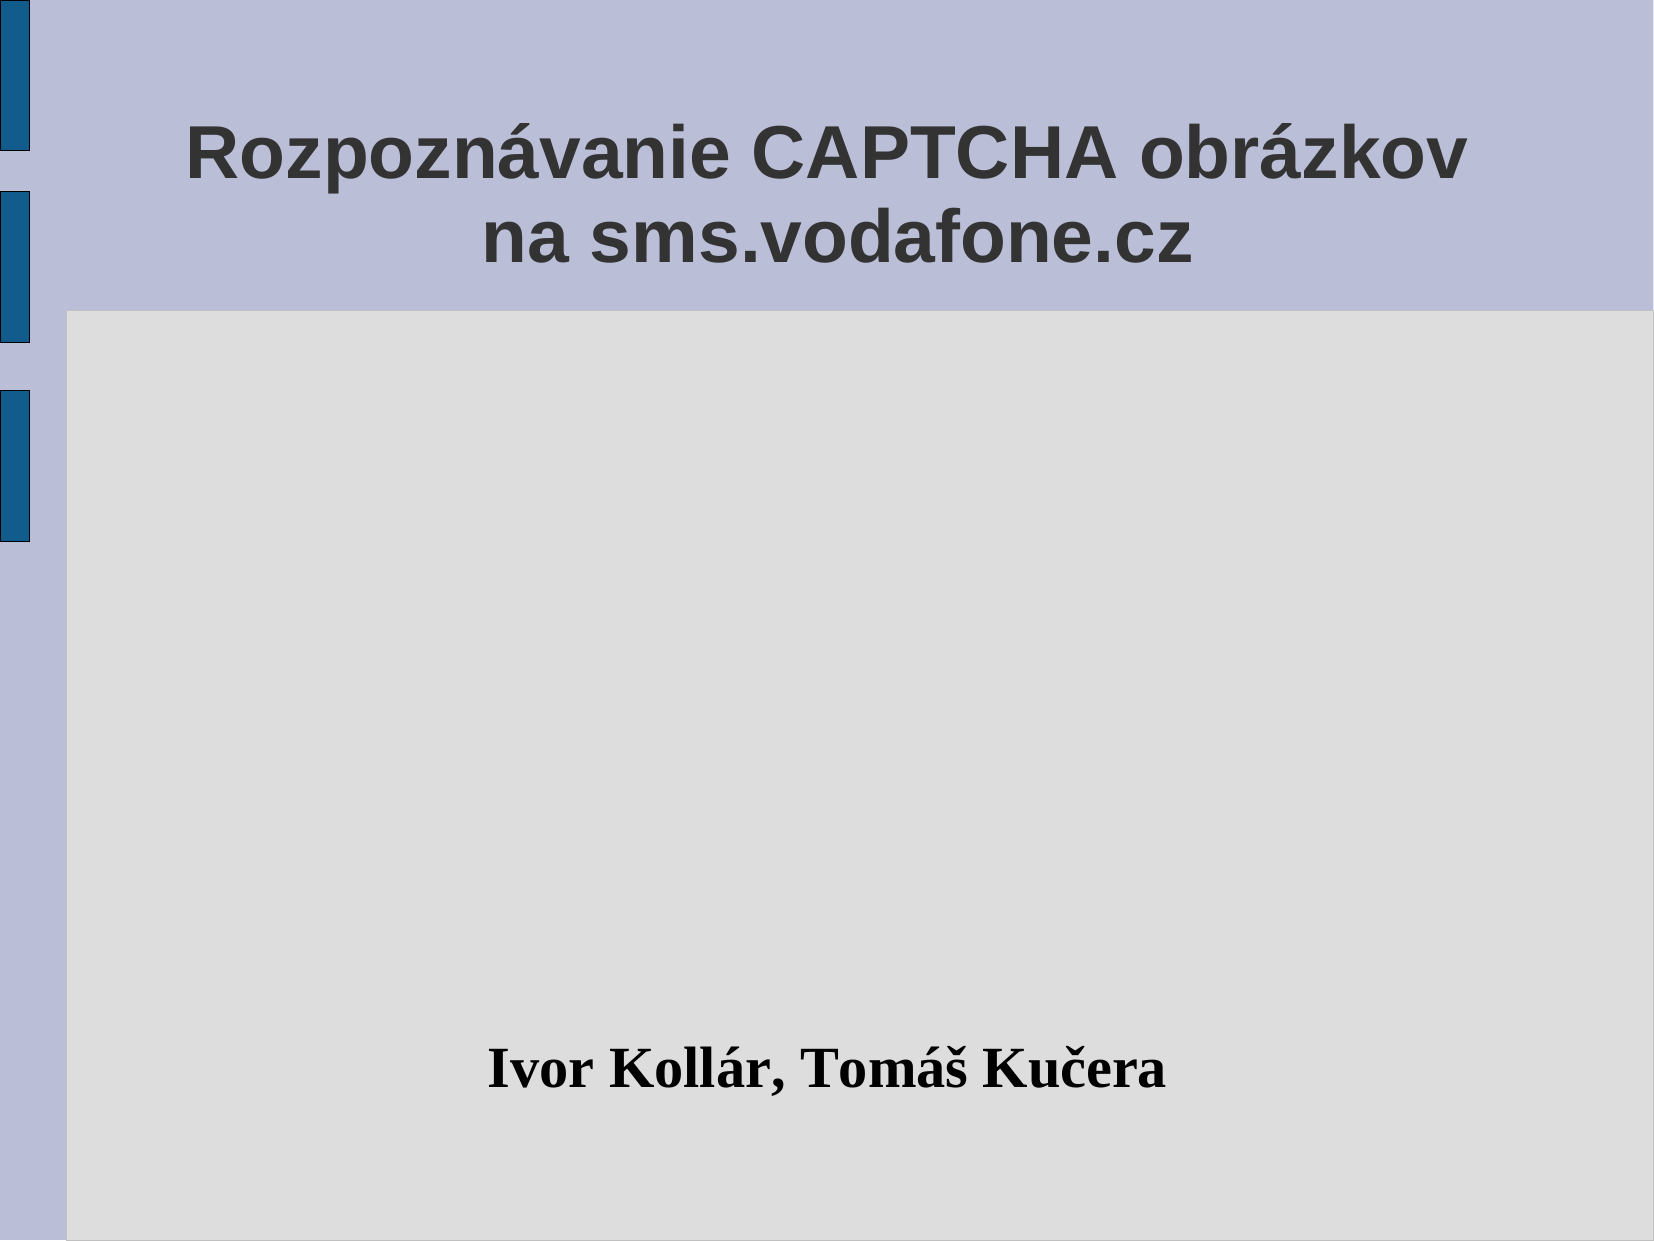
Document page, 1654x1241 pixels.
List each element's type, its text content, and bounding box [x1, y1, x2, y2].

title Rozpoznávanie CAPTCHA obrázkov na sms.vodafone.cz [121, 98, 1534, 291]
subtitle Ivor Kollár, Tomáš Kučera [121, 352, 1534, 1119]
